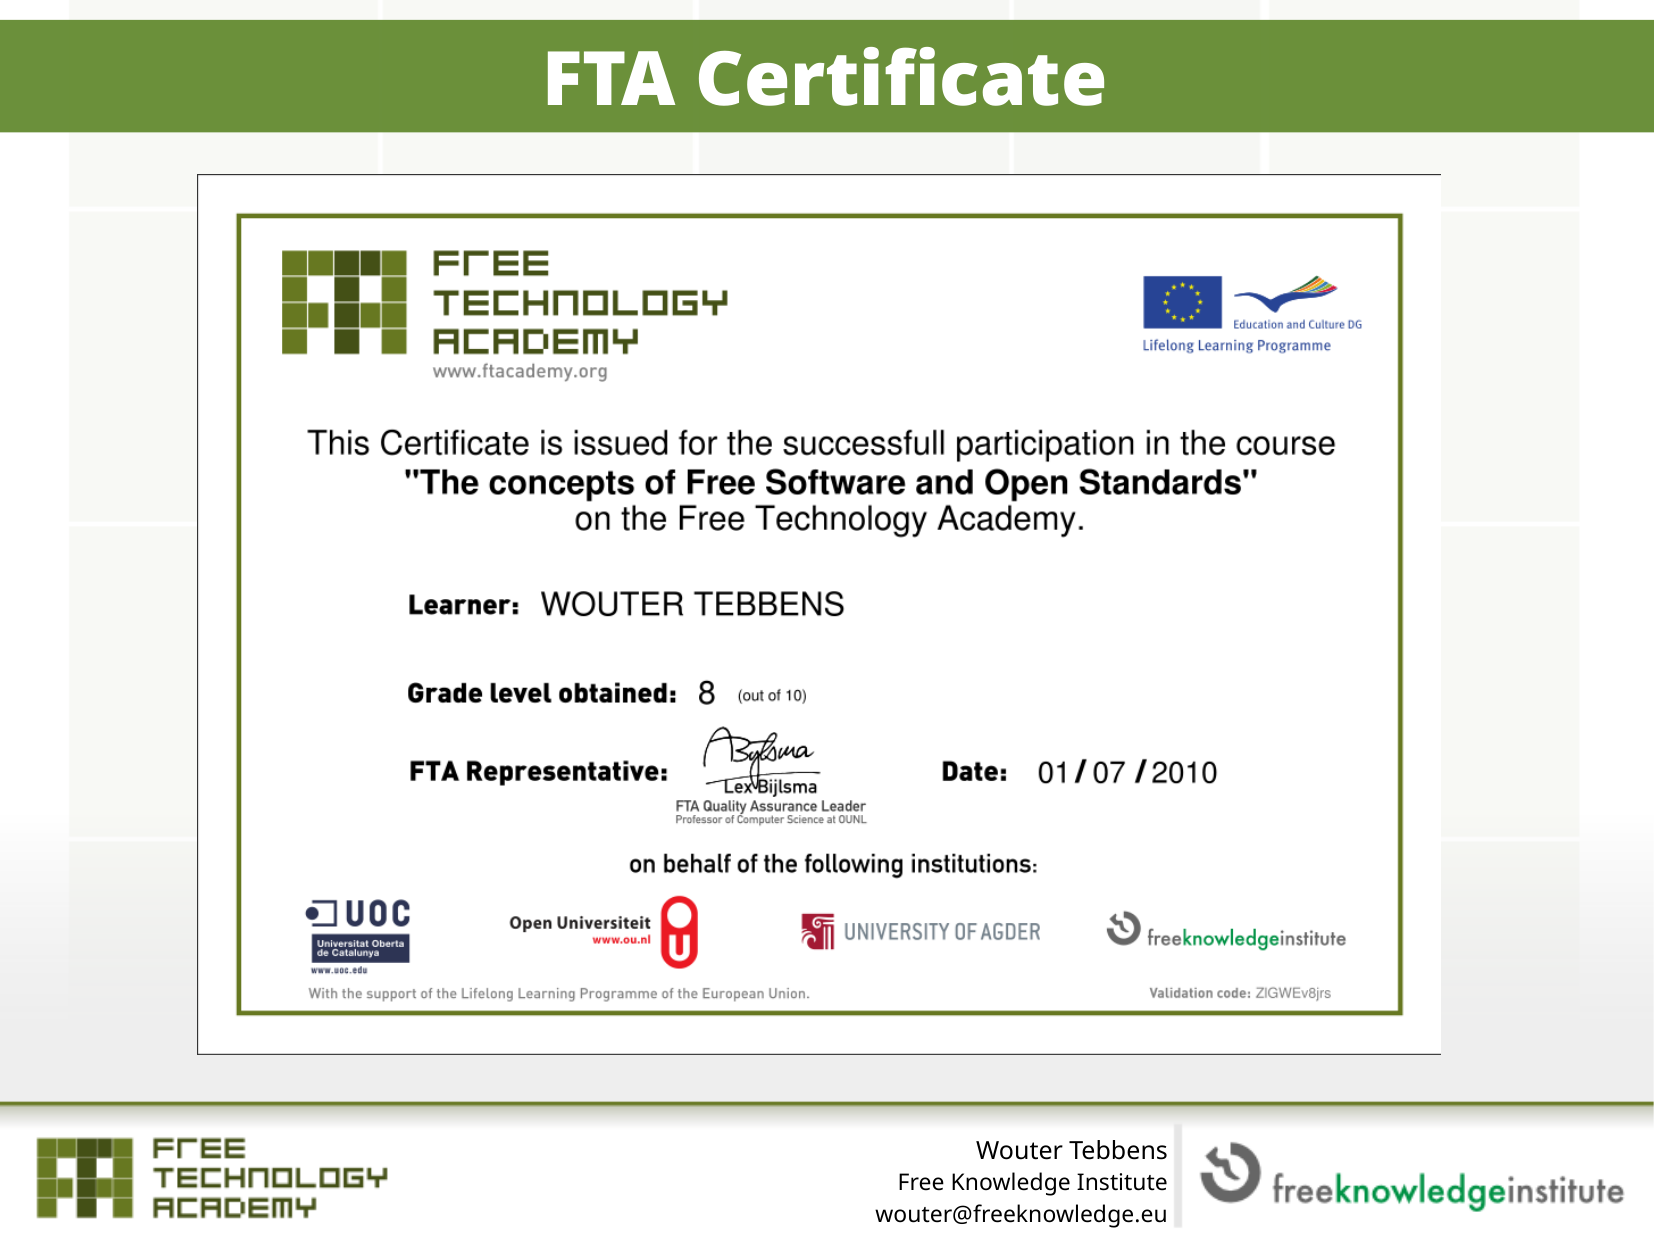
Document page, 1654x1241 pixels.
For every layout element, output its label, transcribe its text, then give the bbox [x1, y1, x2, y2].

picture [0, 133, 1654, 1241]
title FTA Certificate [37, 32, 1613, 120]
picture [0, 0, 1654, 19]
